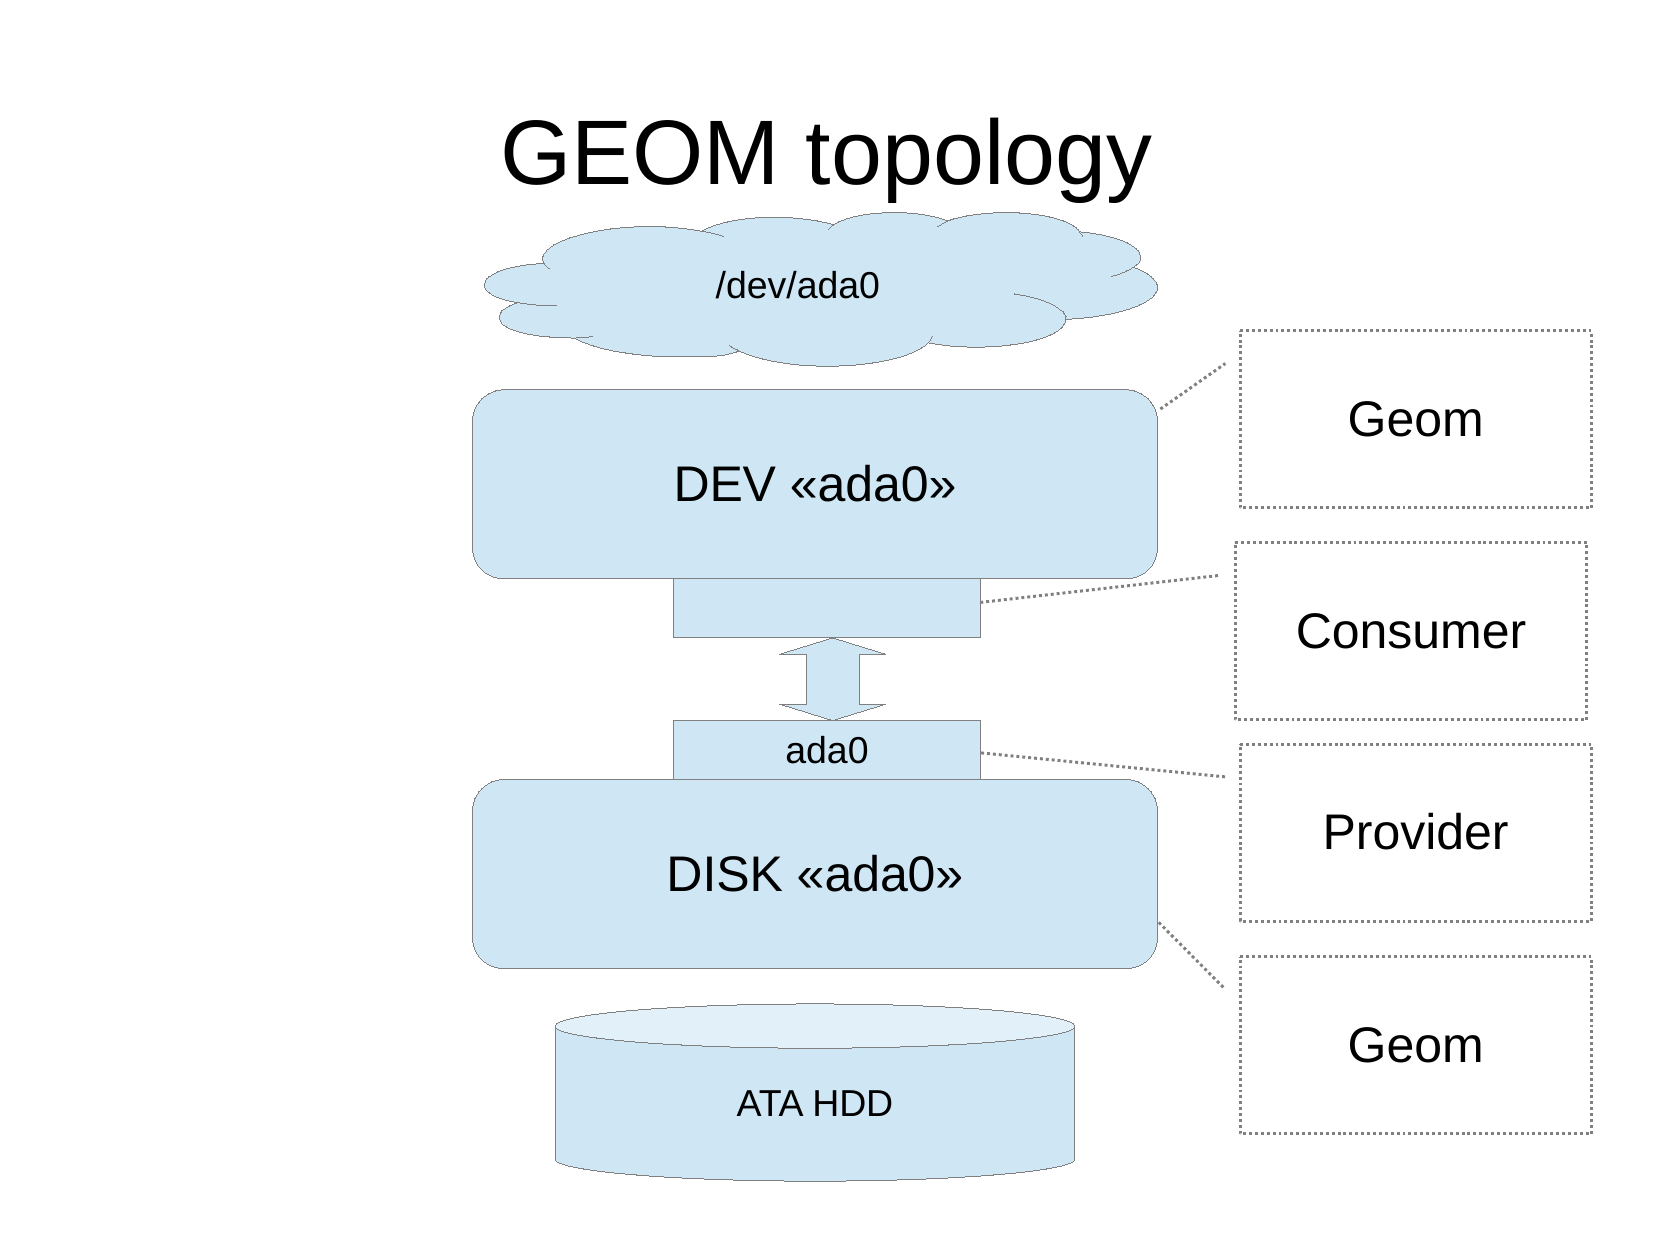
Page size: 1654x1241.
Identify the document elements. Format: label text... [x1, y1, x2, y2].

text_box Geom [1240, 331, 1591, 508]
text_box DISK «ada0» [472, 779, 1158, 969]
text_box [673, 578, 981, 721]
text_box ada0 [673, 720, 981, 780]
text_box DEV «ada0» [472, 389, 1158, 579]
text_box ATA HDD [555, 1028, 1075, 1182]
text_box /dev/ada0 [484, 212, 1158, 367]
text_box Geom [1240, 957, 1591, 1134]
text_box Consumer [1235, 542, 1587, 720]
title GEOM topology [82, 49, 1571, 257]
text_box Provider [1240, 744, 1591, 921]
